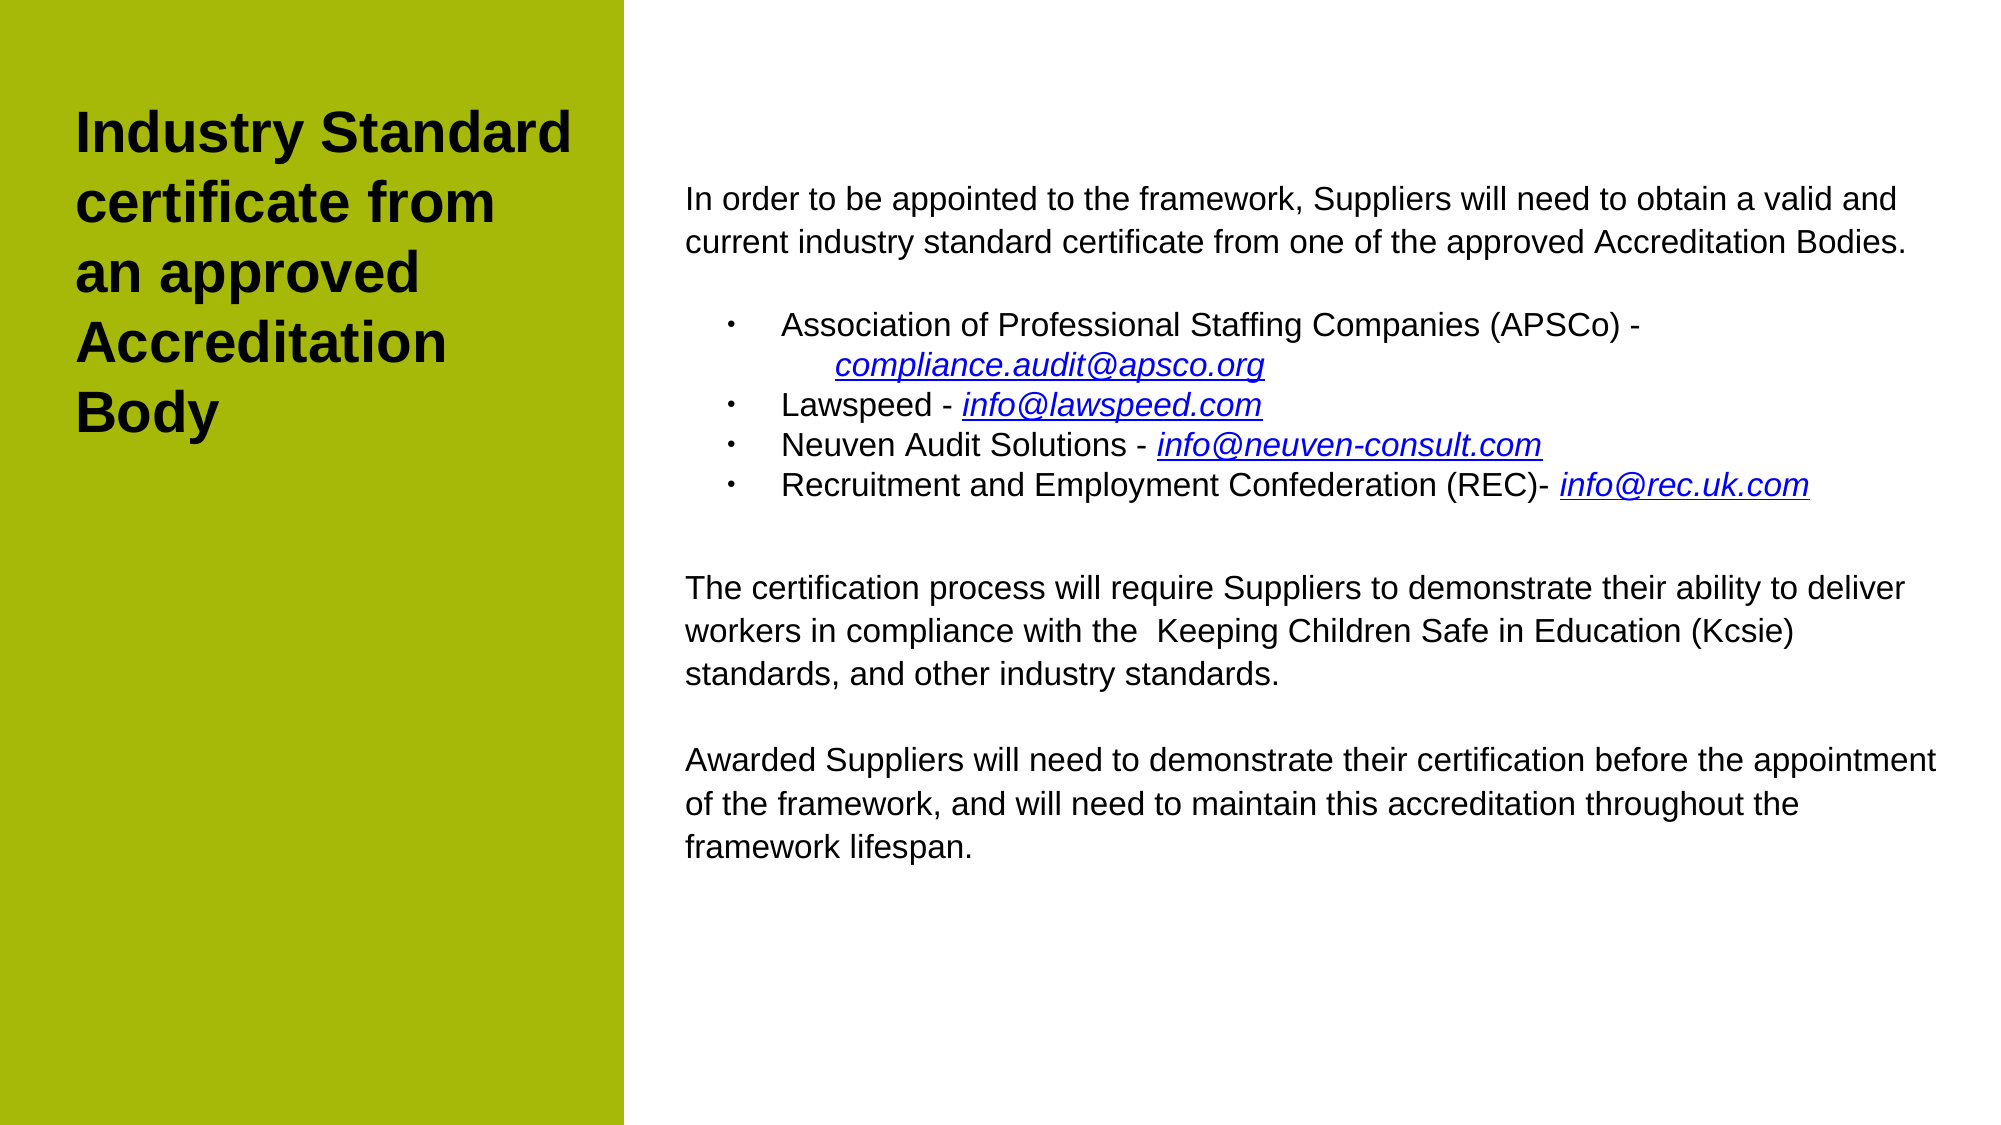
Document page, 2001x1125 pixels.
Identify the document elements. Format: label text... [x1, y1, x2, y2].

text_box In order to be appointed to the framework, Suppliers will need to obtain a valid and current industry standard certificate from one of the approved Accreditation Bodies. Association of Professional Staffing Companies (APSCo) - compliance.audit@apsco.org Lawspeed - info@lawspeed.com Neuven Audit Solutions - info@neuven-consult.com Recruitment and Employment Confederation (REC)- info@rec.uk.com The certification process will require Suppliers to demonstrate their ability to deliver workers in compliance with the Keeping Children Safe in Education (Kcsie) standards, and other industry standards. Awarded Suppliers will need to demonstrate their certification before the appointment of the framework, and will need to maintain this accreditation throughout the framework lifespan. [670, 159, 1958, 885]
title Industry Standard certificate from an approved Accreditation Body [75, 94, 577, 346]
